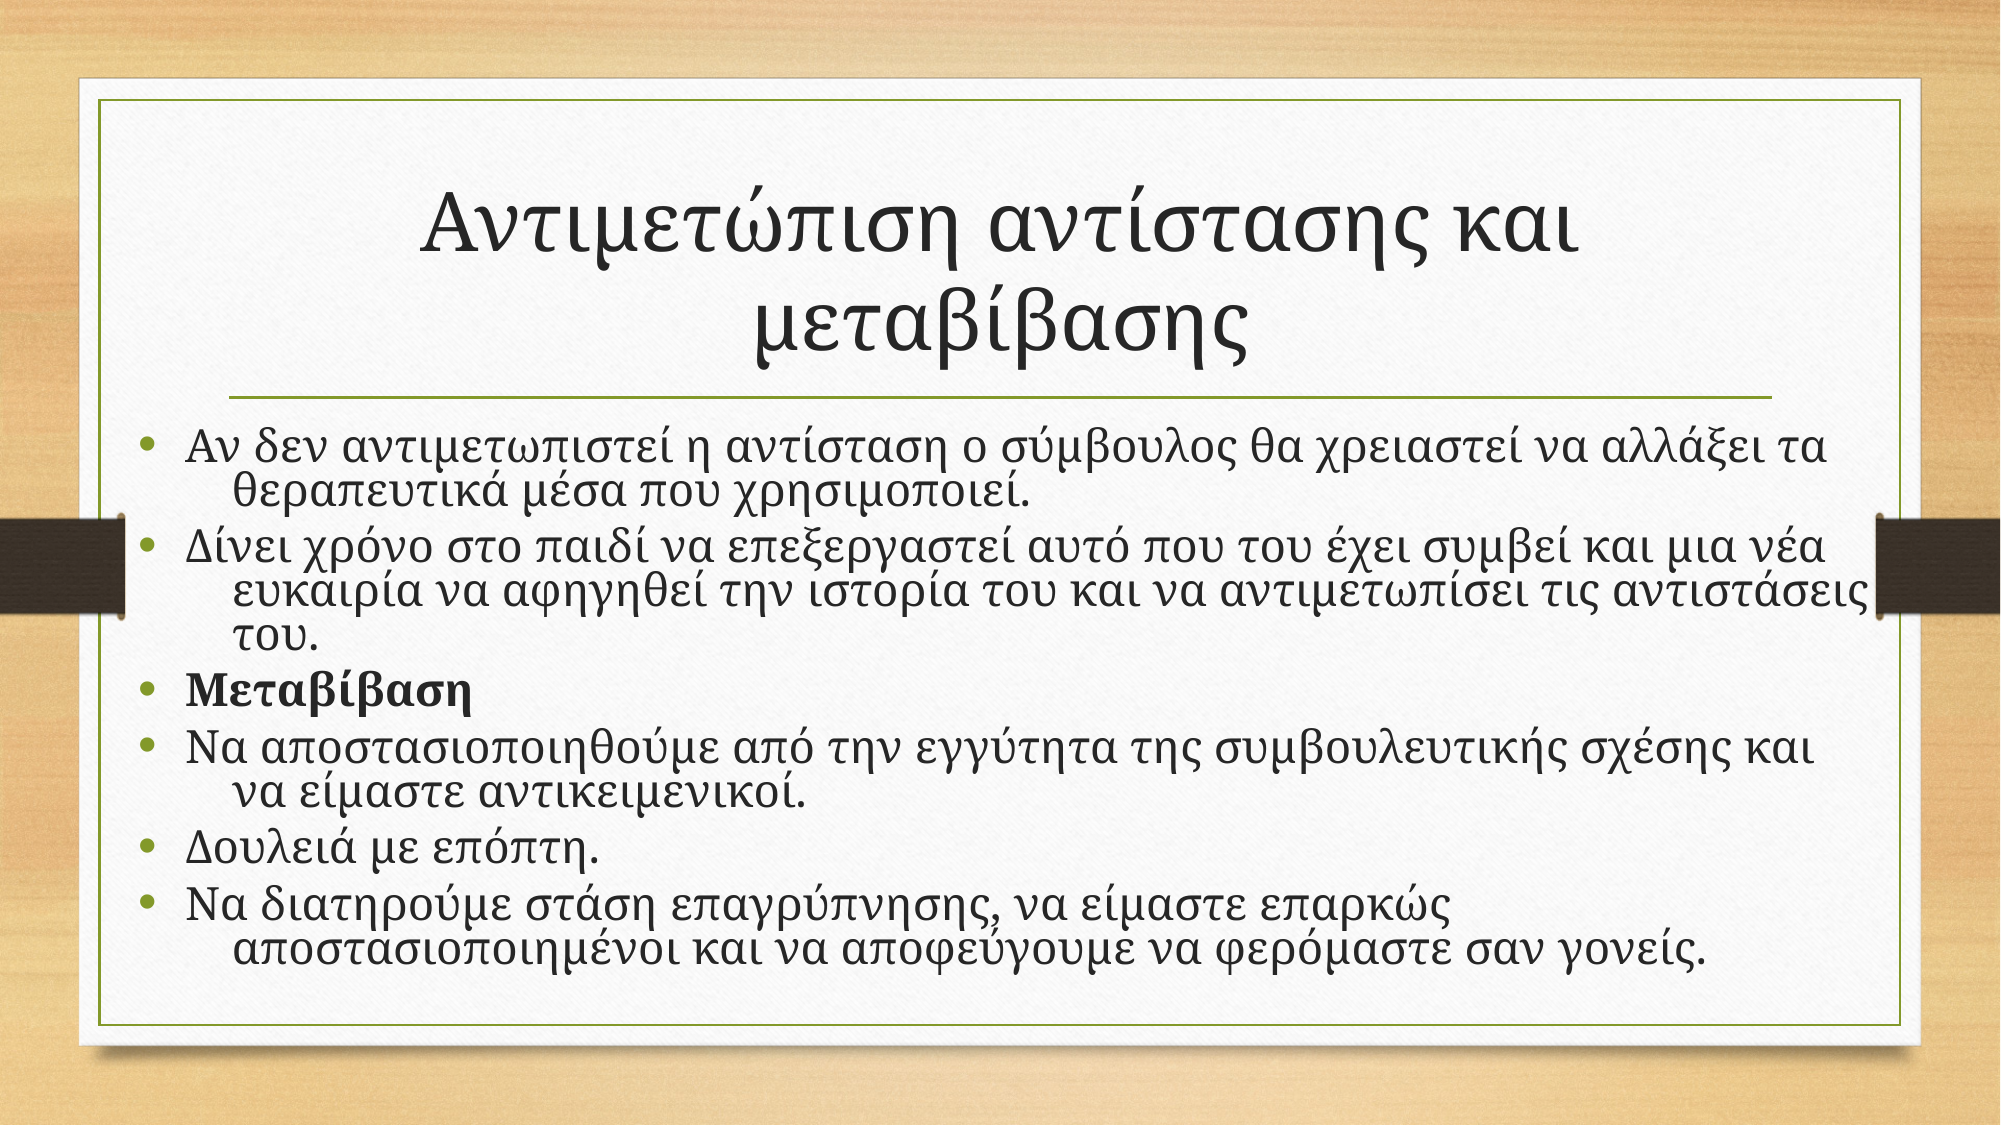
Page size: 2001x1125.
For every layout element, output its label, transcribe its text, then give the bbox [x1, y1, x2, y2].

list Αν δεν αντιμετωπιστεί η αντίσταση ο σύμβουλος θα χρειαστεί να αλλάξει τα θεραπευτικά μέσα που χρησιμοποιεί. Δίνει χρόνο στο παιδί να επεξεργαστεί αυτό που του έχει συμβεί και μια νέα ευκαιρία να αφηγηθεί την ιστορία του και να αντιμετωπίσει τις αντιστάσεις του. Μεταβίβαση Να αποστασιοποιηθούμε από την εγγύτητα της συμβουλευτικής σχέσης και να είμαστε αντικειμενικοί. Δουλειά με επόπτη. Να διατηρούμε στάση επαγρύπνησης, να είμαστε επαρκώς αποστασιοποιημένοι και να αποφεύγουμε να φερόμαστε σαν γονείς. [123, 419, 1890, 1015]
title Αντιμετώπιση αντίστασης και μεταβίβασης [212, 161, 1788, 376]
